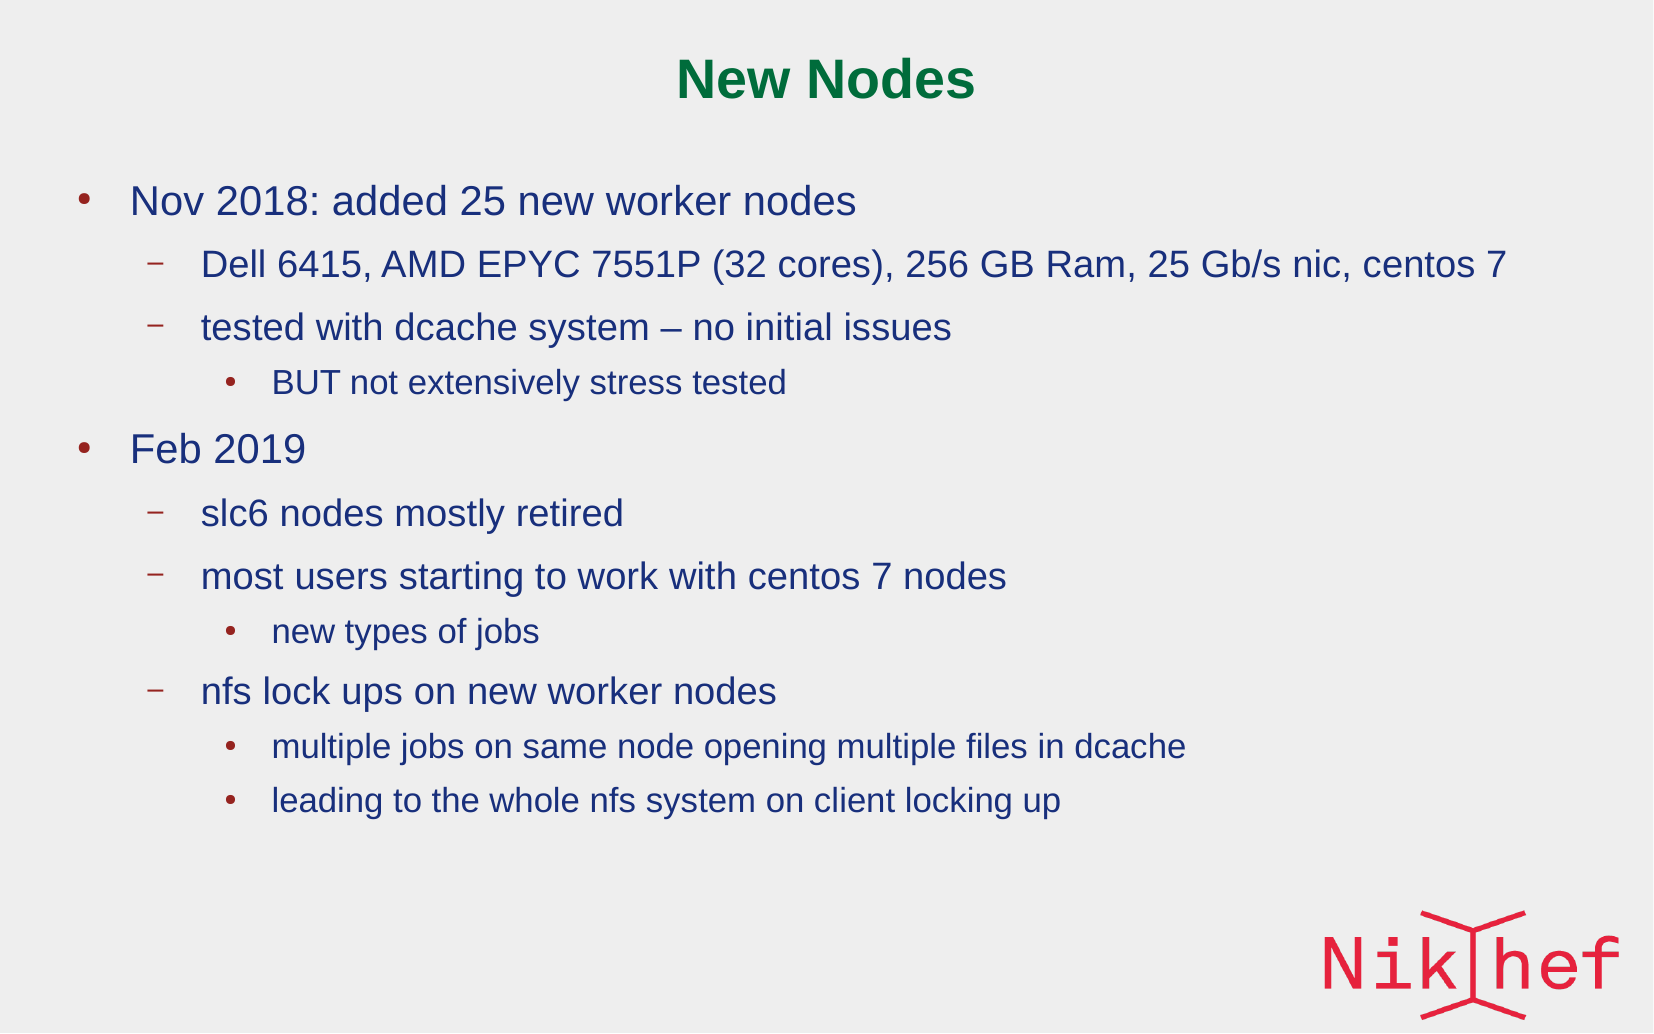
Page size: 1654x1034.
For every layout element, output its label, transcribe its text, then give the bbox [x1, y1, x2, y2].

title New Nodes [59, 19, 1595, 138]
picture [1311, 905, 1630, 1024]
list Nov 2018: added 25 new worker nodes Dell 6415, AMD EPYC 7551P (32 cores), 256 GB Ram, 25 Gb/s nic, centos 7 tested with dcache system – no initial issues BUT not extensively stress tested Feb 2019 slc6 nodes mostly retired most users starting to work with centos 7 nodes new types of jobs nfs lock ups on new worker nodes multiple jobs on same node opening multiple files in dcache leading to the whole nfs system on client locking up [59, 177, 1595, 906]
